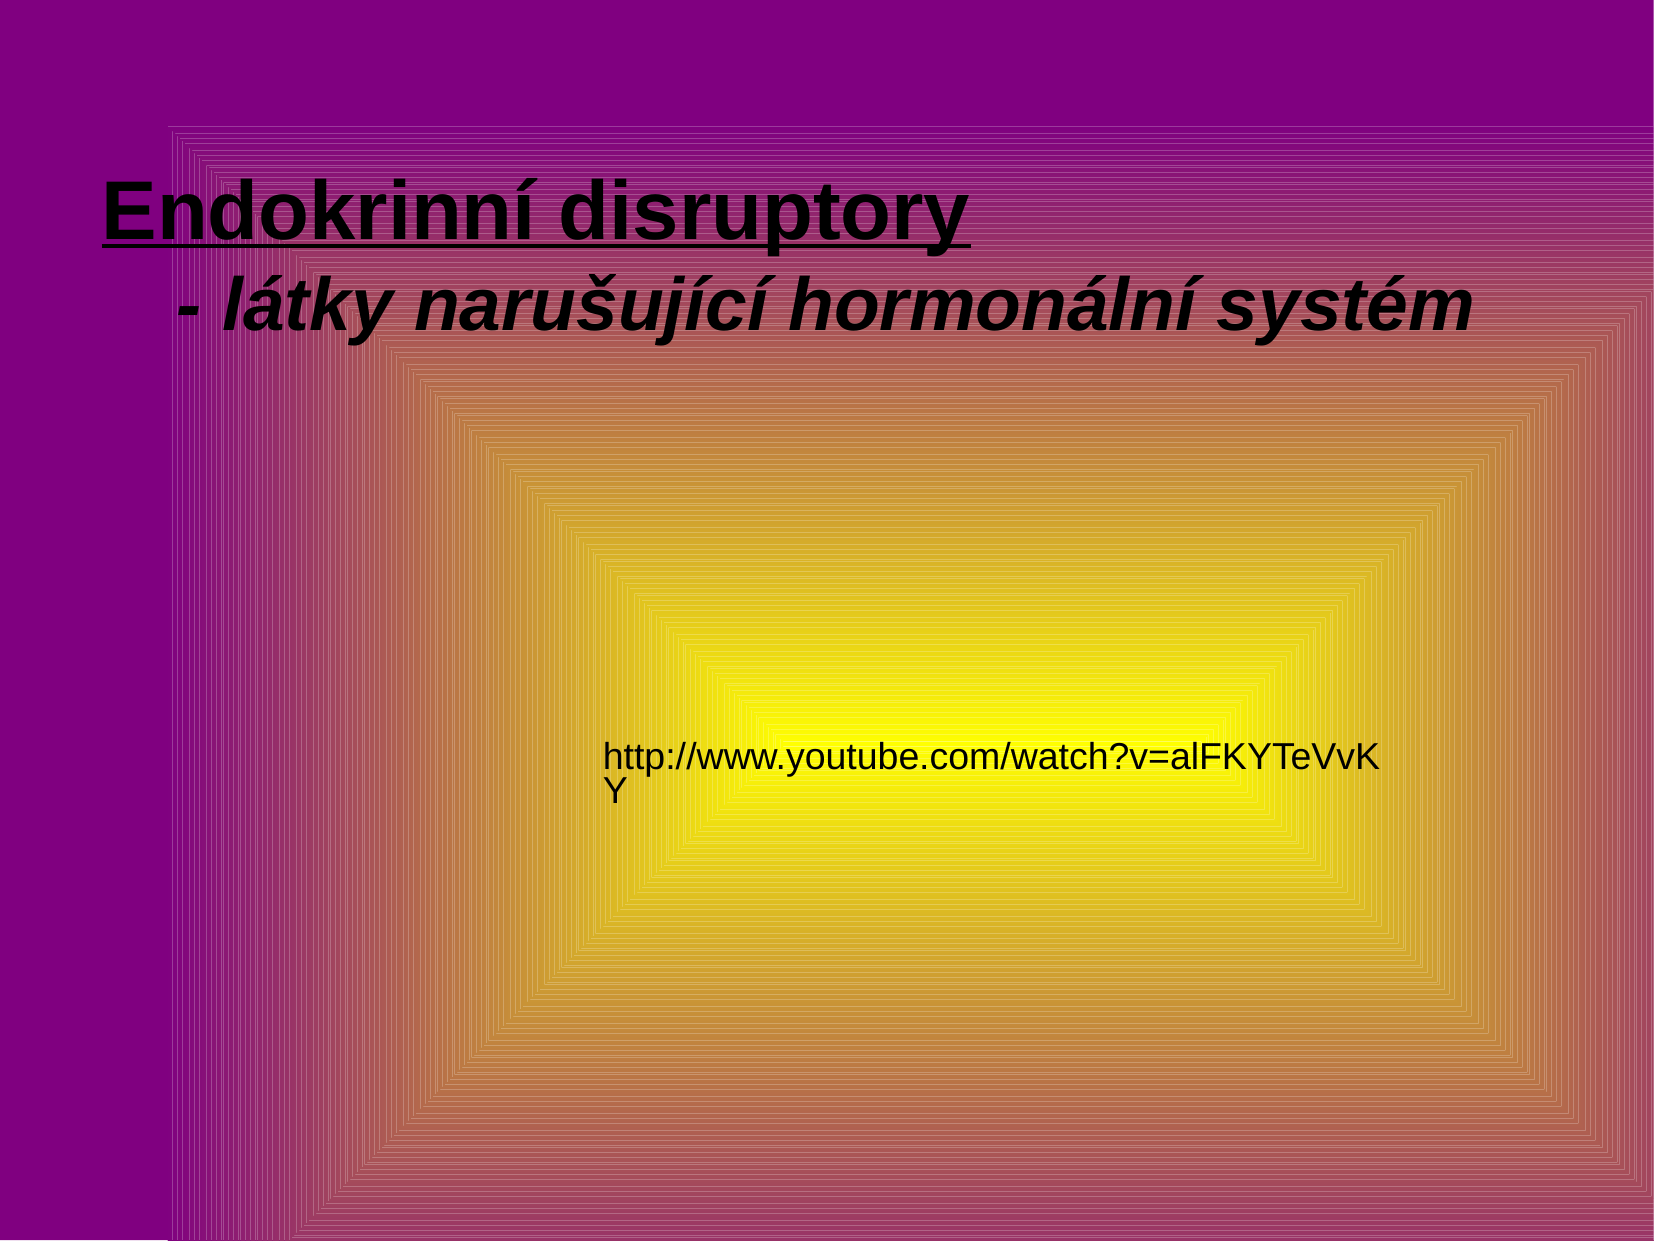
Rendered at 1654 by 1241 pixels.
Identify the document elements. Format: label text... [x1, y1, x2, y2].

title Endokrinní disruptory - látky narušující hormonální systém [82, 147, 1571, 355]
text_box http://www.youtube.com/watch?v=alFKYTeVvKY [588, 727, 1418, 827]
